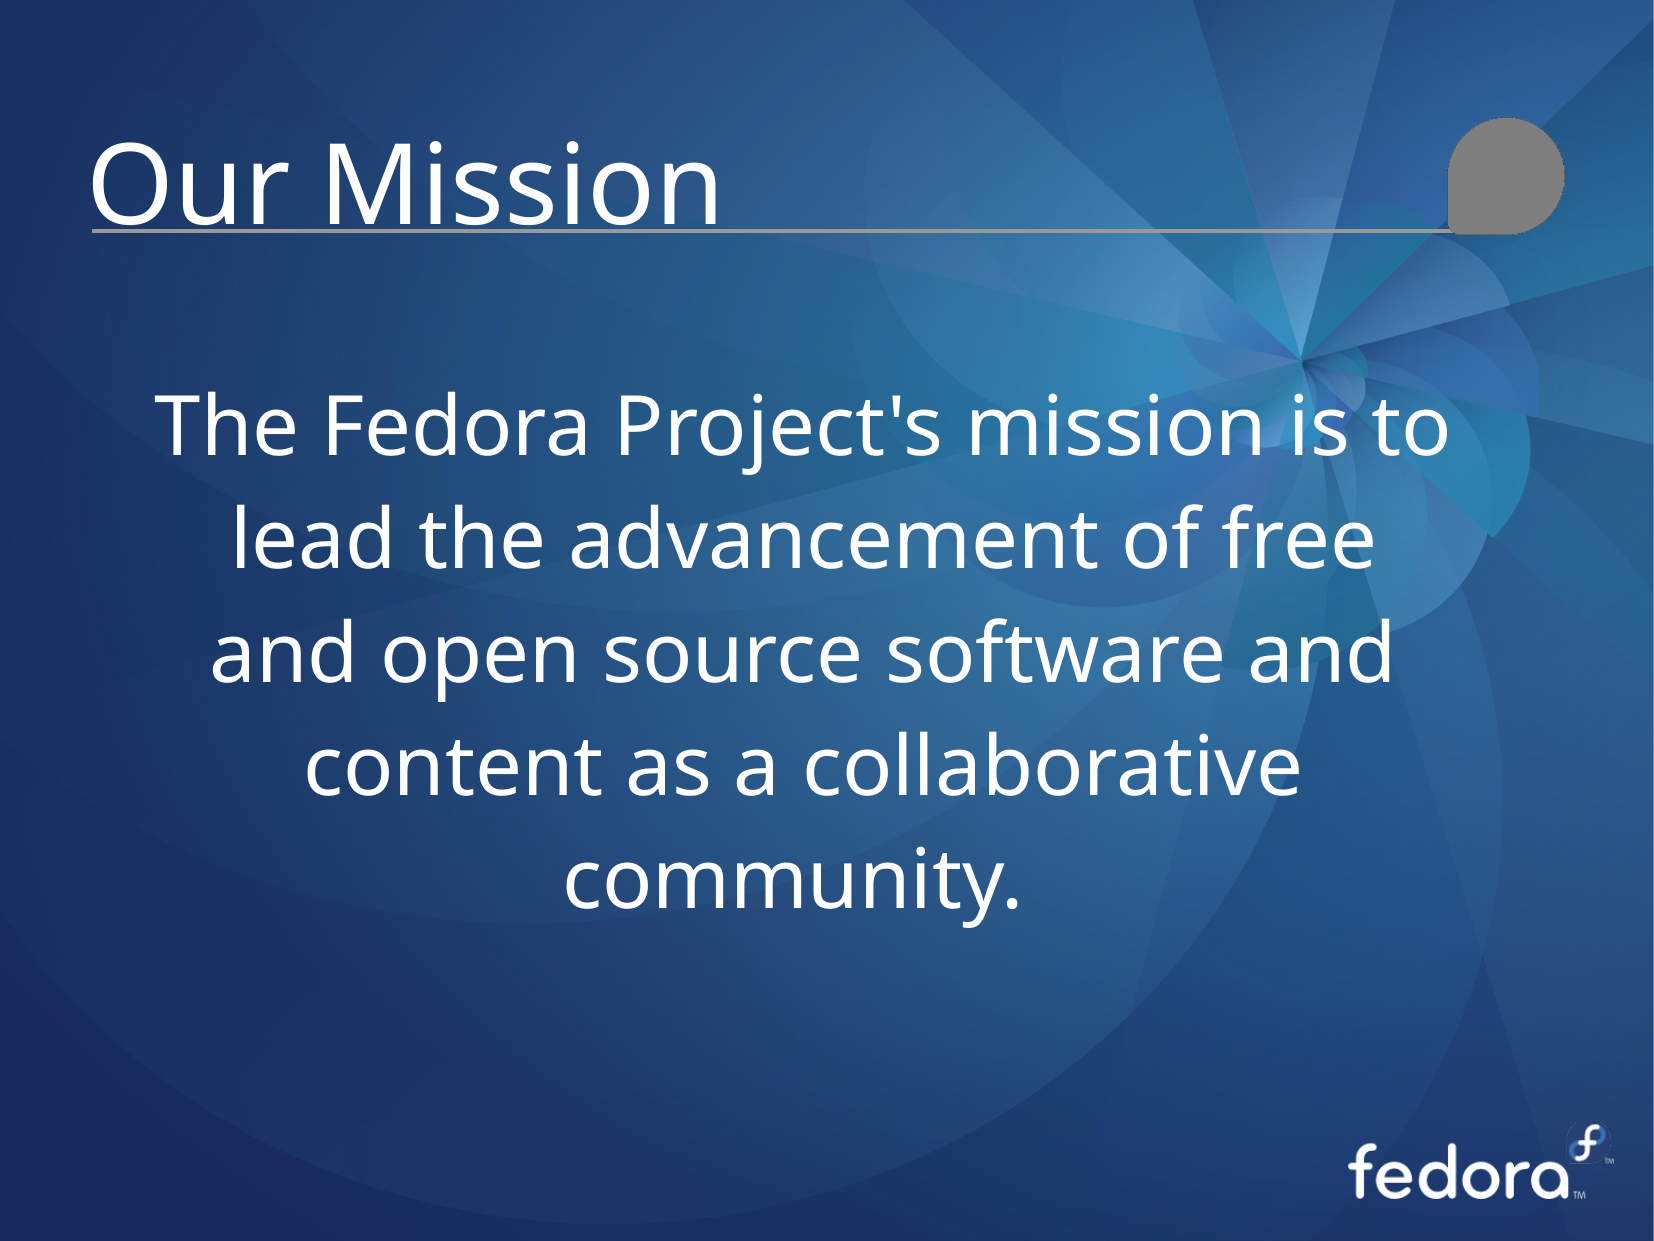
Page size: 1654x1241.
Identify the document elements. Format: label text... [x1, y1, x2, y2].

subtitle The Fedora Project's mission is to lead the advancement of free and open source software and content as a collaborative community. [82, 290, 1455, 1010]
title Our Mission [86, 111, 1575, 250]
picture [0, 0, 1654, 1241]
